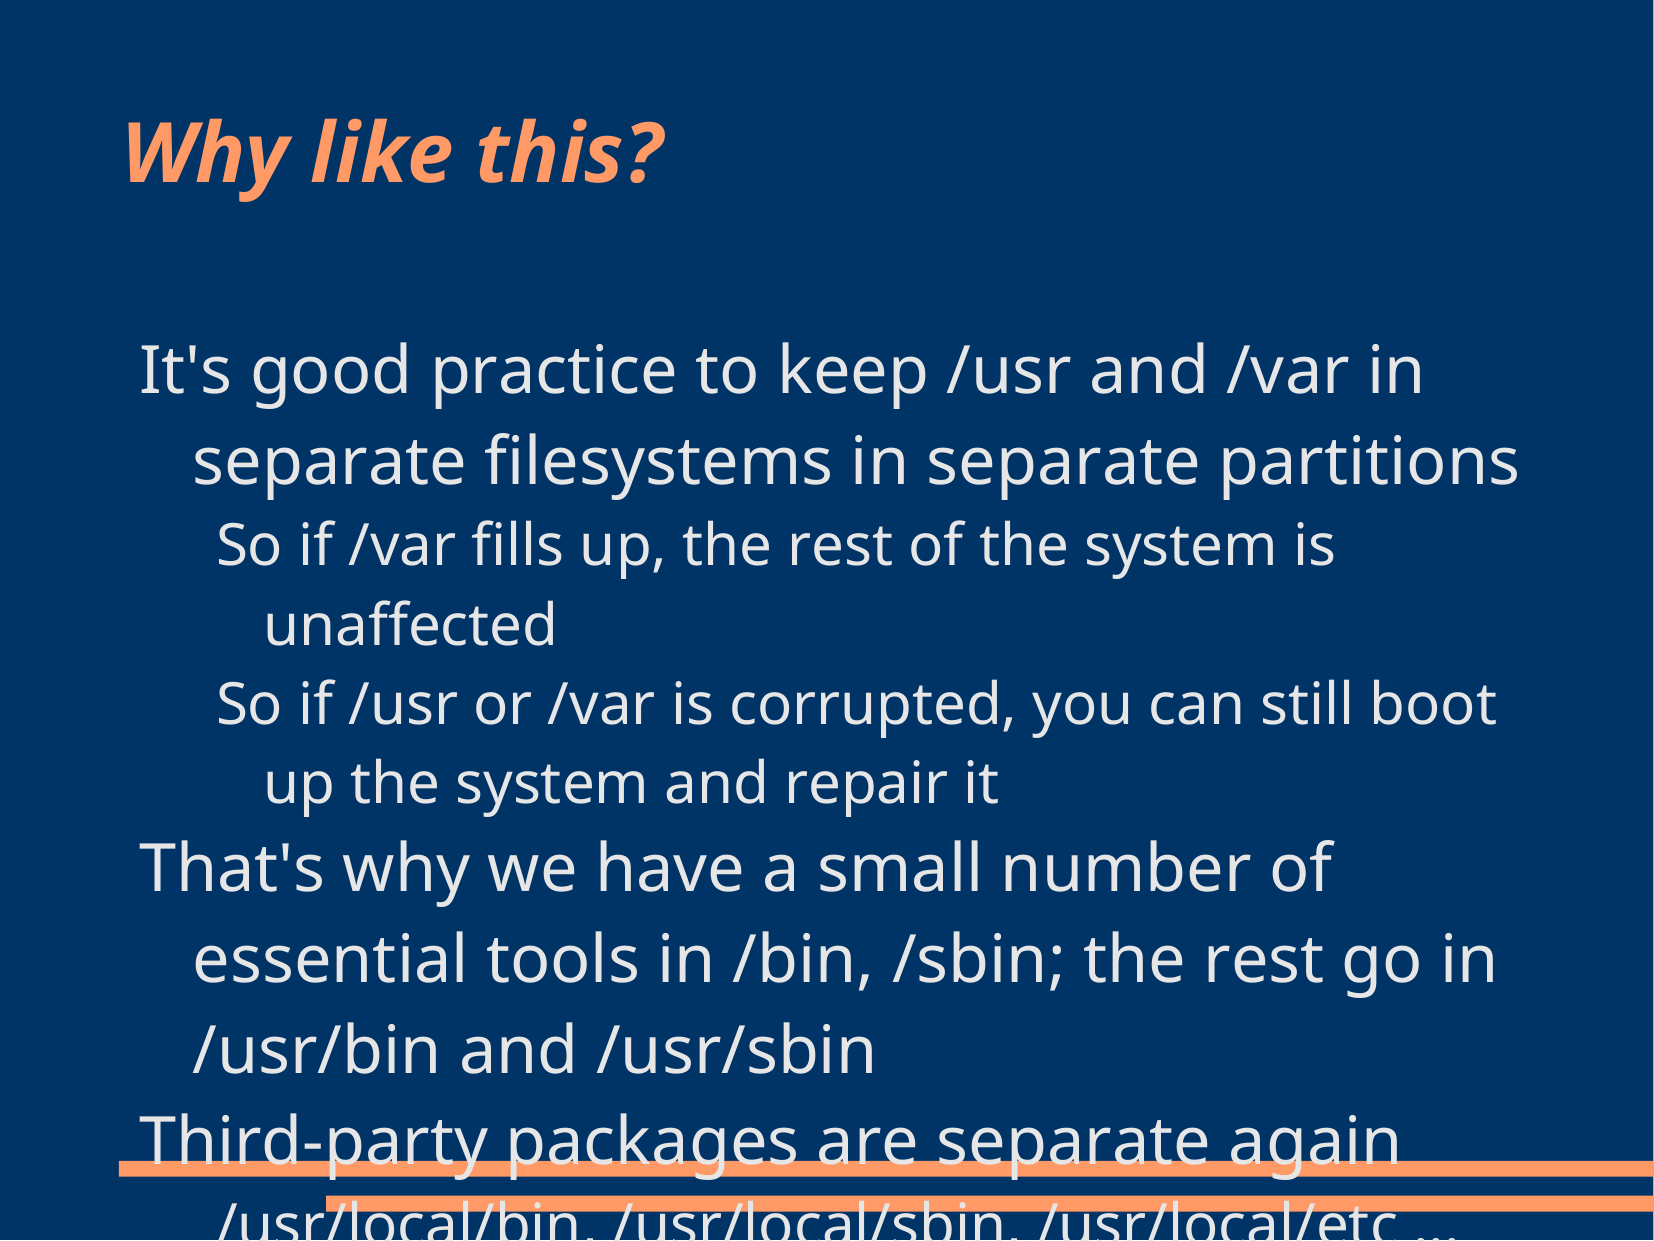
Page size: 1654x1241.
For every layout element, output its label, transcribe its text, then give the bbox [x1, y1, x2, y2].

title Why like this? [121, 46, 1534, 254]
list It's good practice to keep /usr and /var in separate filesystems in separate partitions So if /var fills up, the rest of the system is unaffected So if /usr or /var is corrupted, you can still boot up the system and repair it That's why we have a small number of essential tools in /bin, /sbin; the rest go in /usr/bin and /usr/sbin Third-party packages are separate again /usr/local/bin, /usr/local/sbin, /usr/local/etc ... [121, 322, 1561, 1160]
